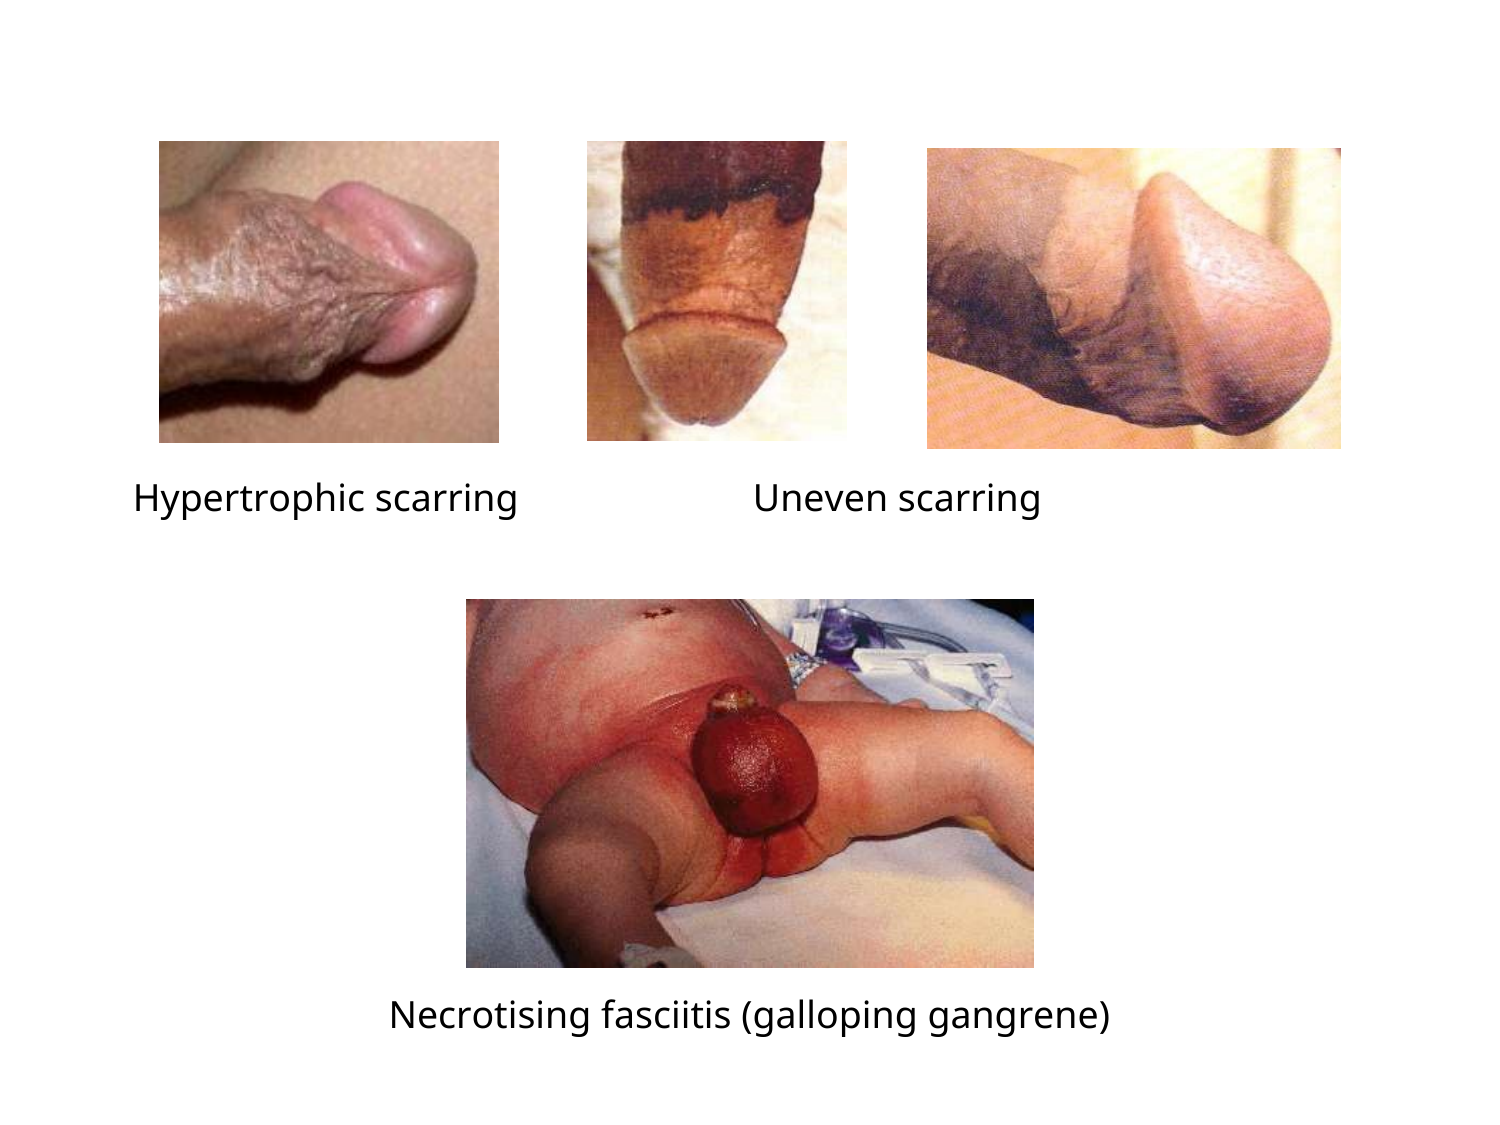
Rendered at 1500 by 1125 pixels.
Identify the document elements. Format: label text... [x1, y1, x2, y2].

text_box Hypertrophic scarring [118, 466, 650, 527]
picture [466, 599, 1034, 968]
picture [927, 148, 1341, 449]
text_box Uneven scarring [738, 466, 1123, 527]
text_box Necrotising fasciitis (galloping gangrene) [373, 983, 1126, 1044]
picture [587, 141, 847, 441]
picture [159, 141, 499, 443]
